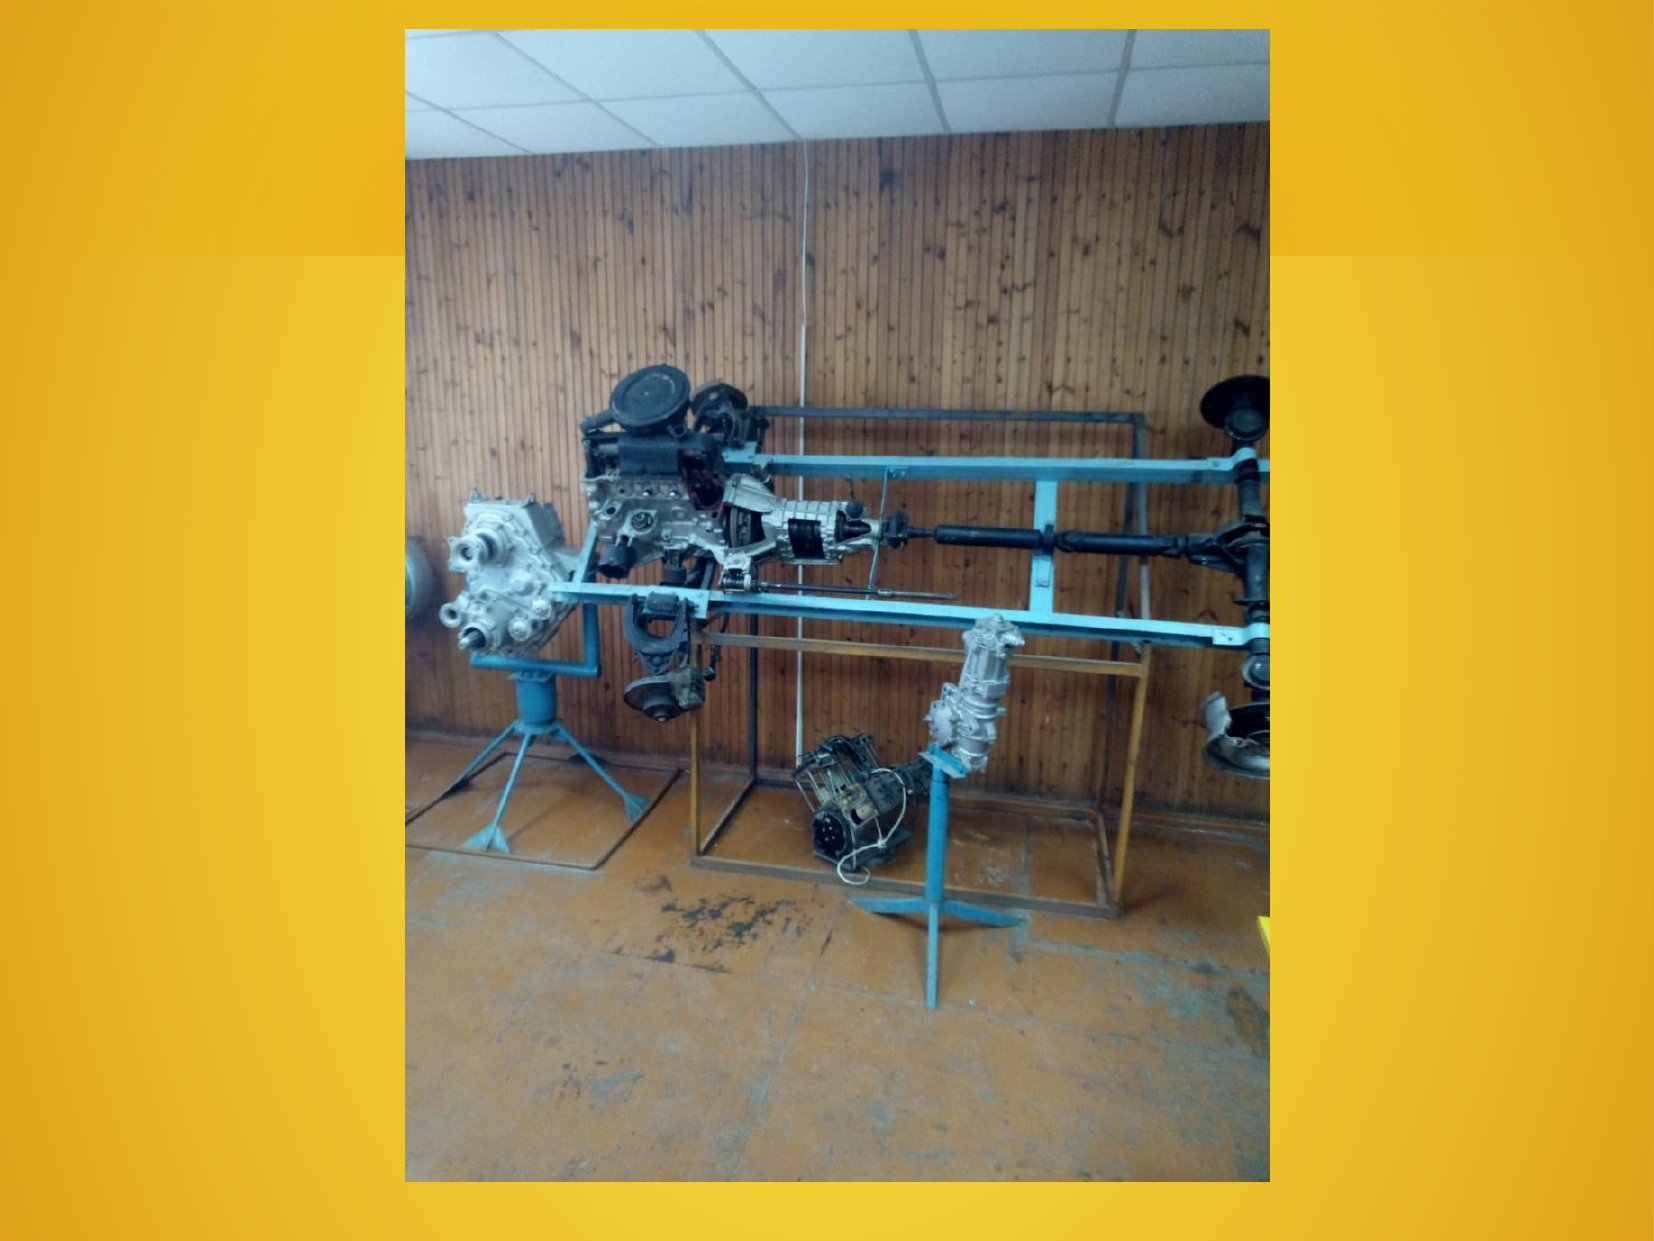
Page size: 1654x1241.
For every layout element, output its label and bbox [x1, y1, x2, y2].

picture [405, 29, 1270, 1182]
